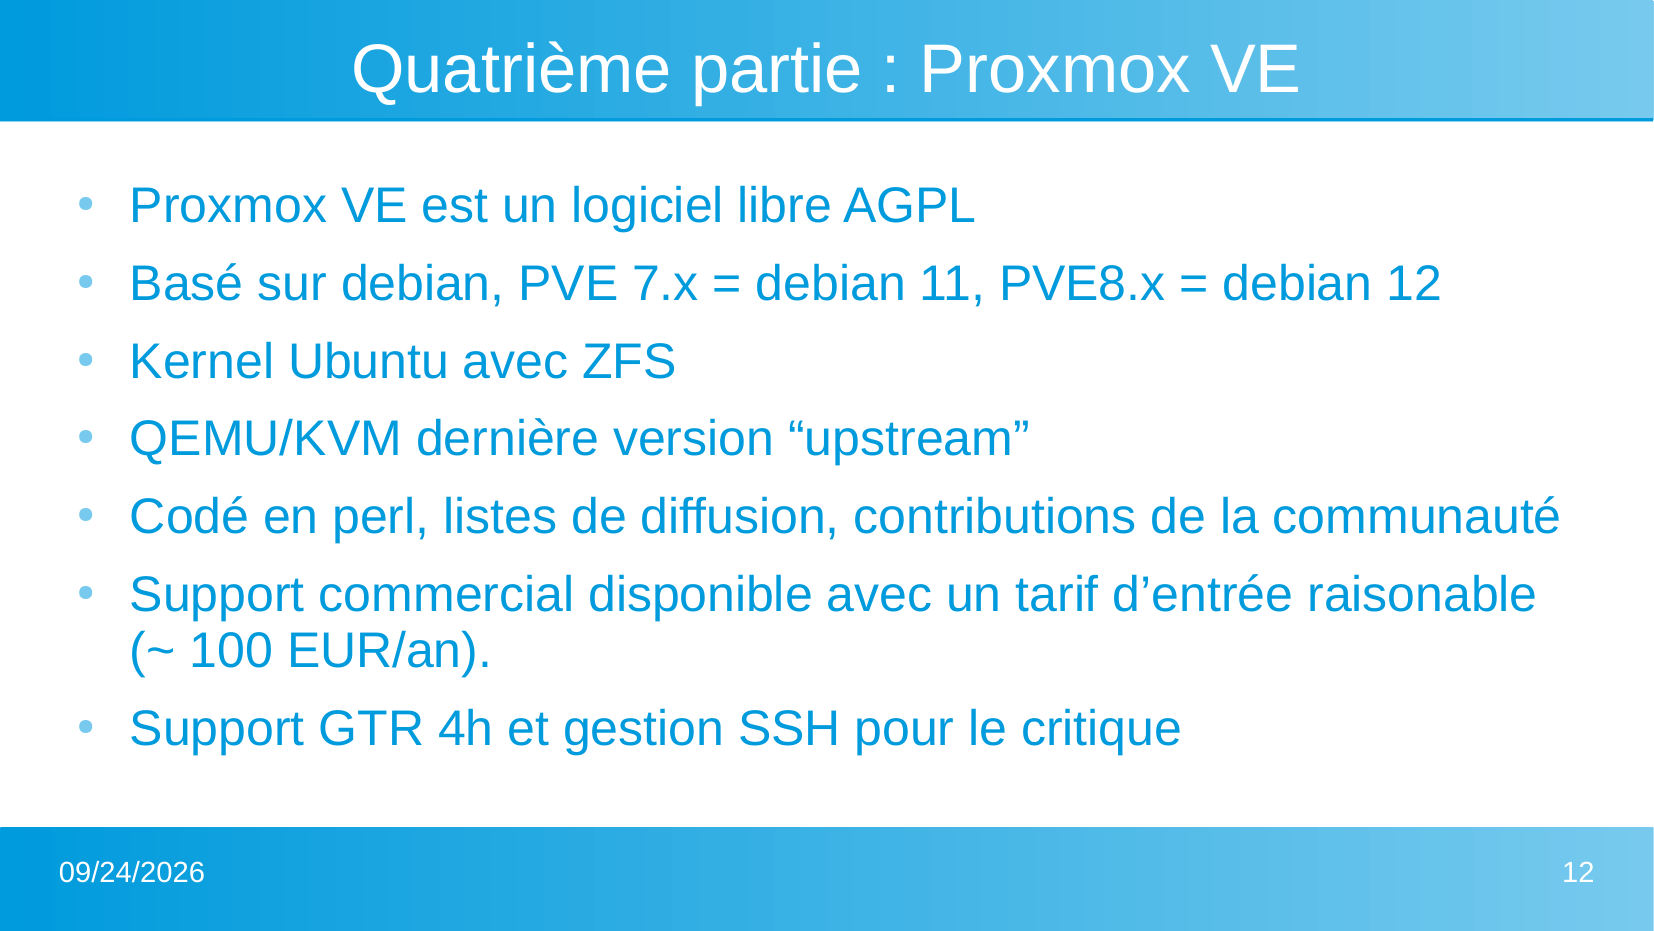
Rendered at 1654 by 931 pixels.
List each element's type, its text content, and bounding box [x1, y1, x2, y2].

list Proxmox VE est un logiciel libre AGPL Basé sur debian, PVE 7.x = debian 11, PVE8.x = debian 12 Kernel Ubuntu avec ZFS QEMU/KVM dernière version “upstream” Codé en perl, listes de diffusion, contributions de la communauté Support commercial disponible avec un tarif d’entrée raisonable (~ 100 EUR/an). Support GTR 4h et gestion SSH pour le critique [59, 177, 1595, 768]
title Quatrième partie : Proxmox VE [59, 29, 1595, 108]
